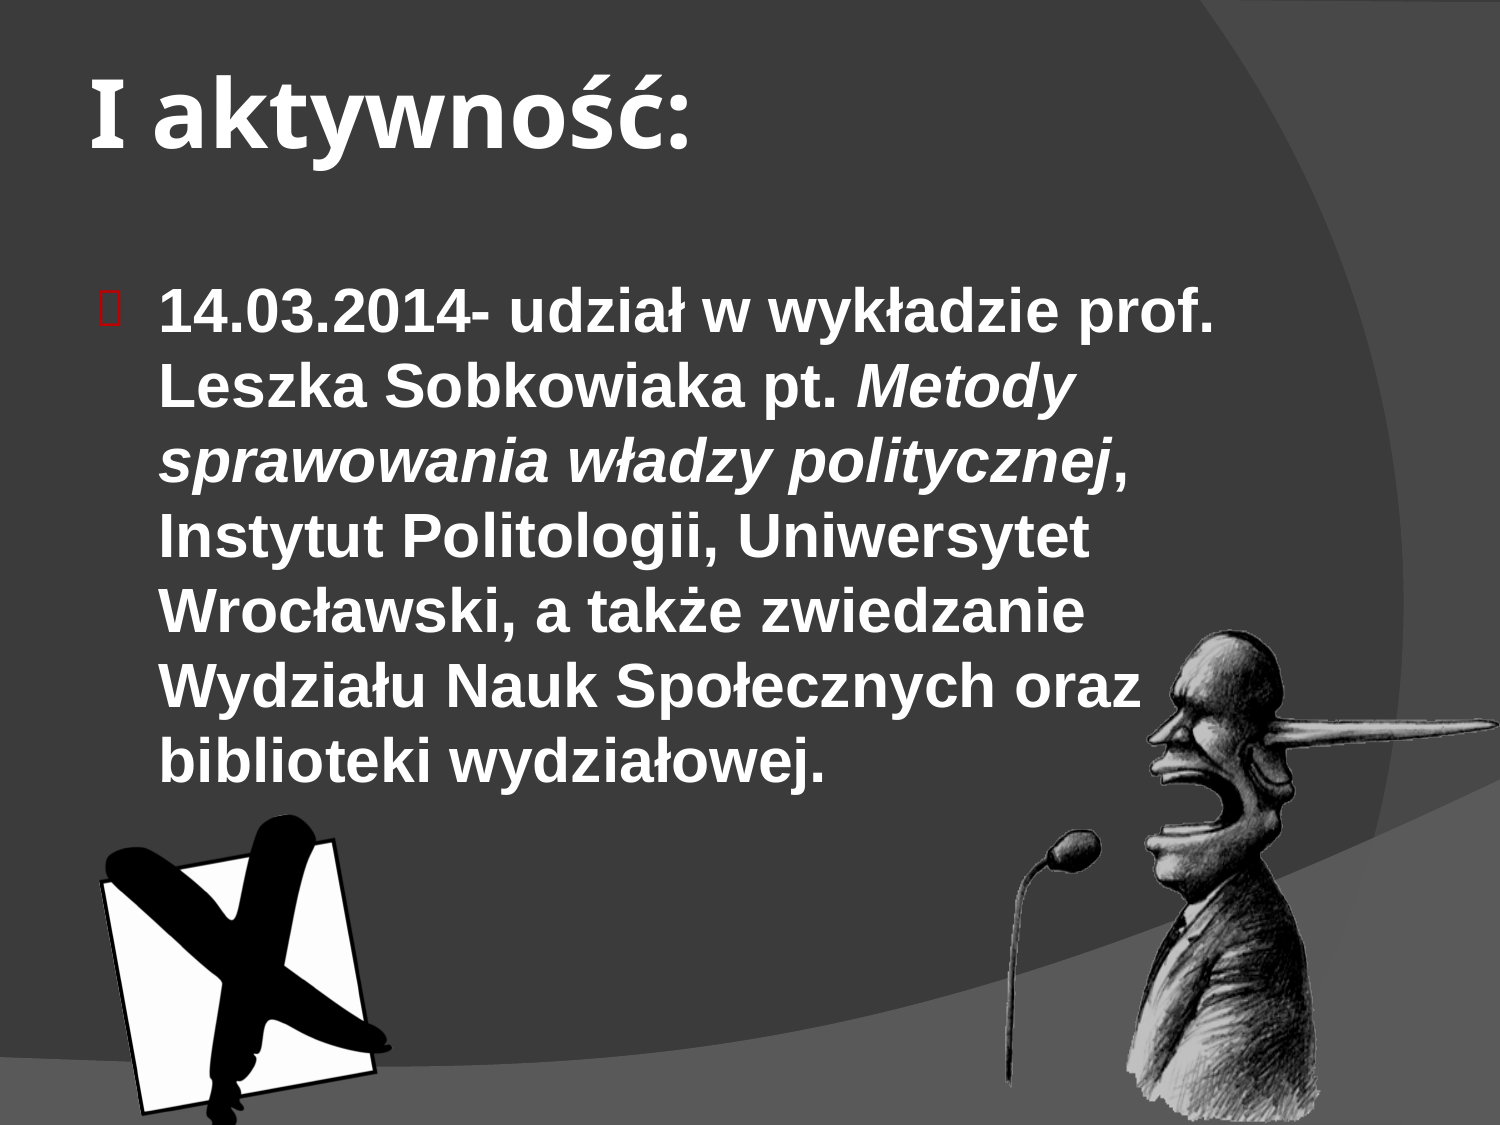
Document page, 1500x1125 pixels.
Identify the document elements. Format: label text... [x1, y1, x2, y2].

picture [1003, 628, 1500, 1125]
list 14.03.2014- udział w wykładzie prof. Leszka Sobkowiaka pt. Metody sprawowania władzy politycznej, Instytut Politologii, Uniwersytet Wrocławski, a także zwiedzanie Wydziału Nauk Społecznych oraz biblioteki wydziałowej. [75, 262, 1300, 1005]
title I aktywność: [75, 45, 1300, 233]
picture [121, 1005, 403, 1125]
